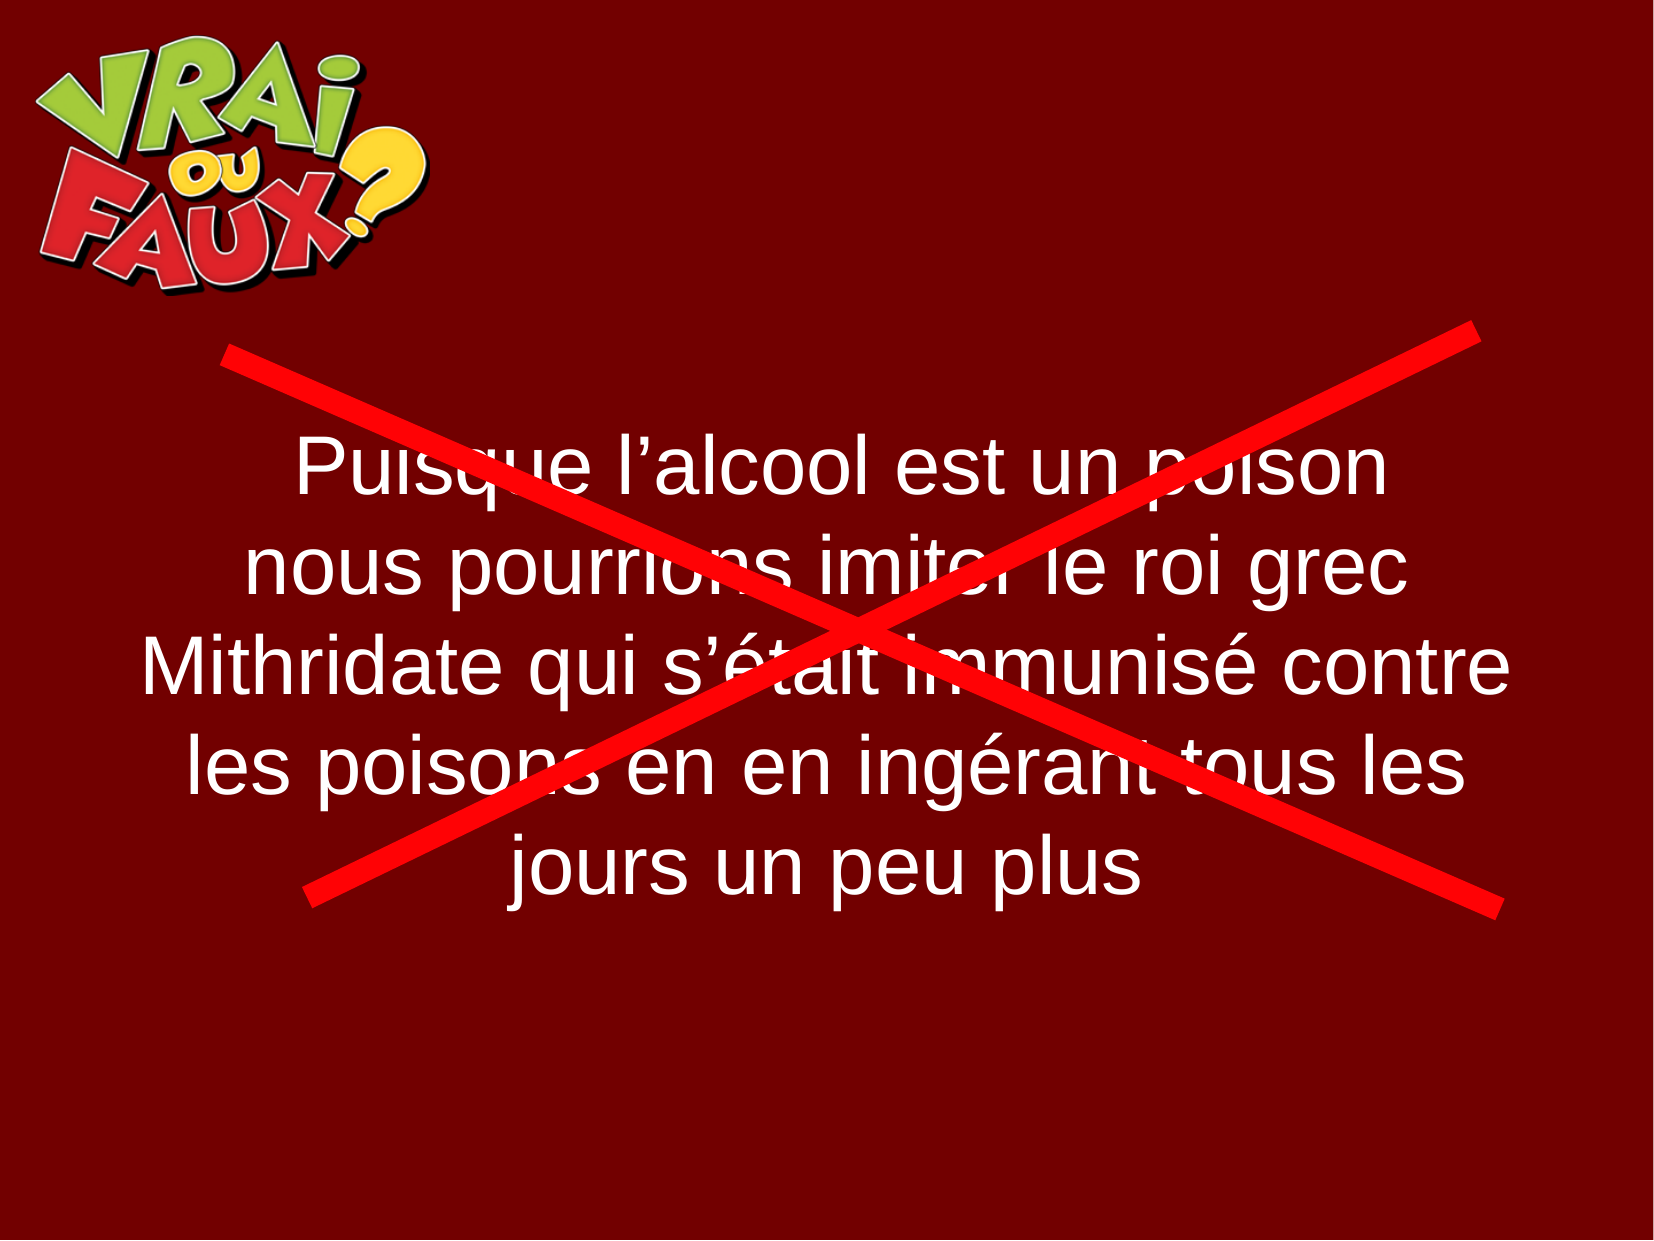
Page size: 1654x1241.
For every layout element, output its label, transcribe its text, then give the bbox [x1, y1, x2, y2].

picture [35, 35, 430, 296]
title Puisque l’alcool est un poison nous pourrions imiter le roi grec Mithridate qui s’était immunisé contre les poisons en en ingérant tous les jours un peu plus [889, 531, 1571, 791]
title Puisque l’alcool est un poison nous pourrions imiter le roi grec Mithridate qui s’était immunisé contre les poisons en en ingérant tous les jours un peu plus [663, 531, 1034, 616]
title Puisque l’alcool est un poison nous pourrions imiter le roi grec Mithridate qui s’était immunisé contre les poisons en en ingérant tous les jours un peu plus [557, 644, 1195, 791]
title Puisque l’alcool est un poison nous pourrions imiter le roi grec Mithridate qui s’était immunisé contre les poisons en en ingérant tous les jours un peu plus [82, 531, 828, 791]
